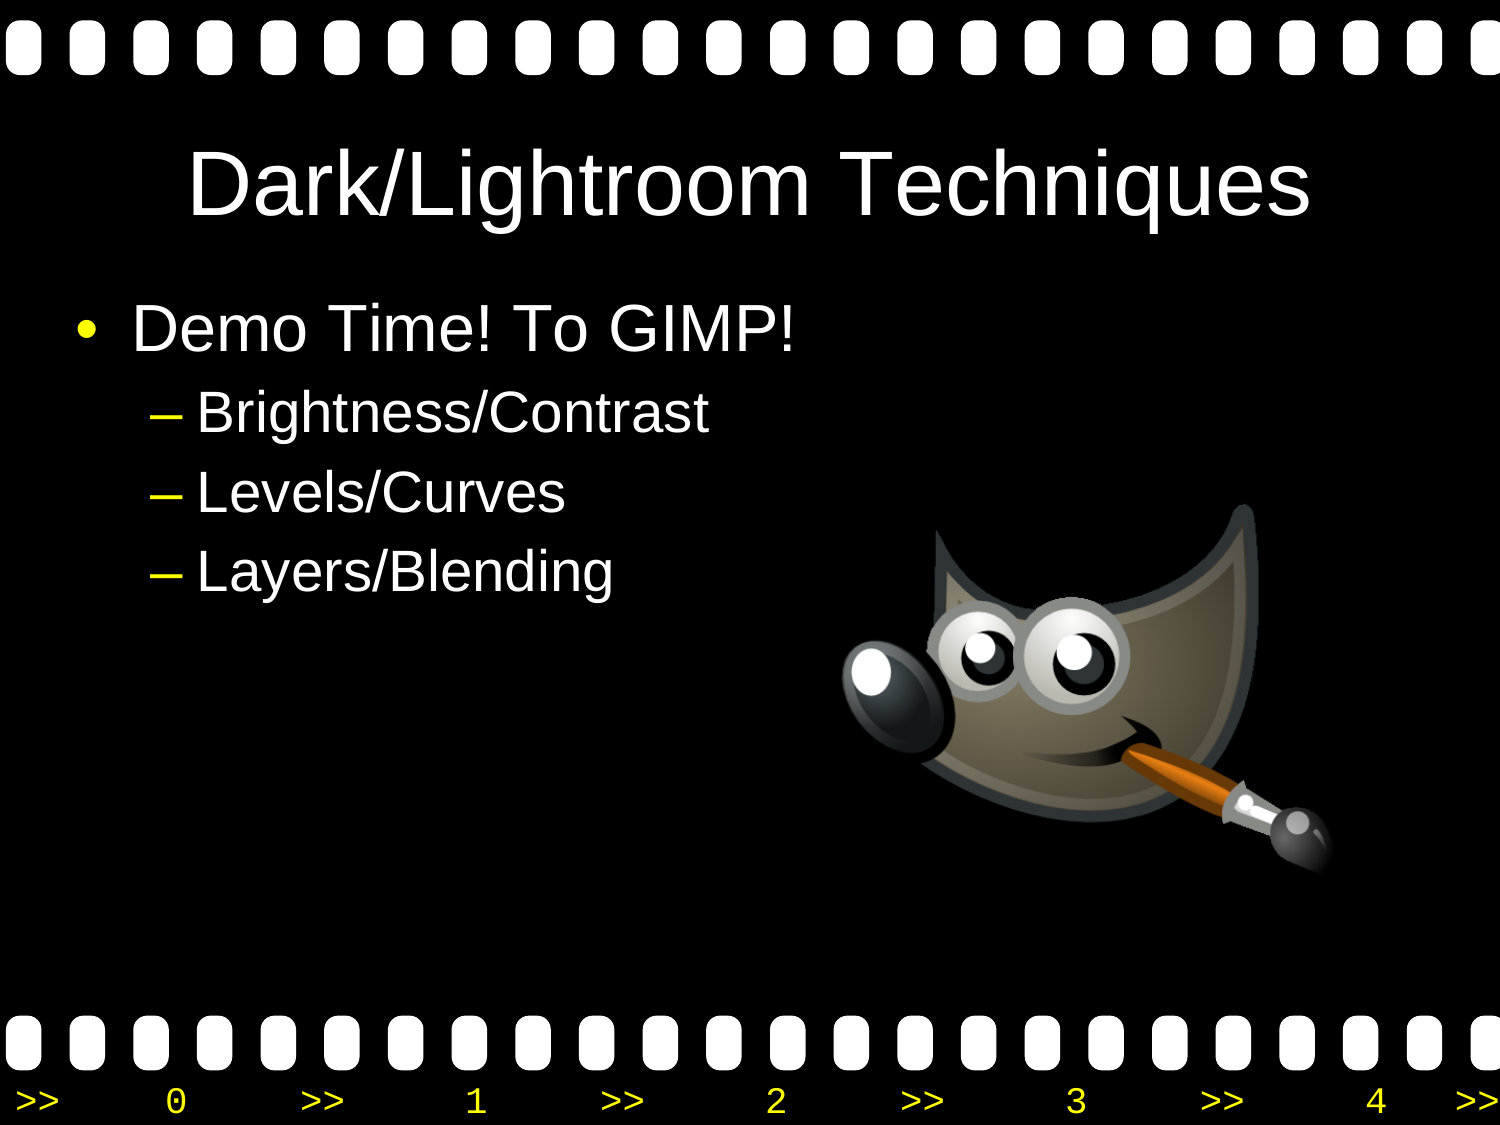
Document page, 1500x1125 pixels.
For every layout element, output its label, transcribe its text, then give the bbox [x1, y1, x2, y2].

list Demo Time! To GIMP! Brightness/Contrast Levels/Curves Layers/Blending [75, 290, 1426, 1019]
picture [826, 413, 1361, 948]
title Dark/Lightroom Techniques [75, 90, 1426, 278]
